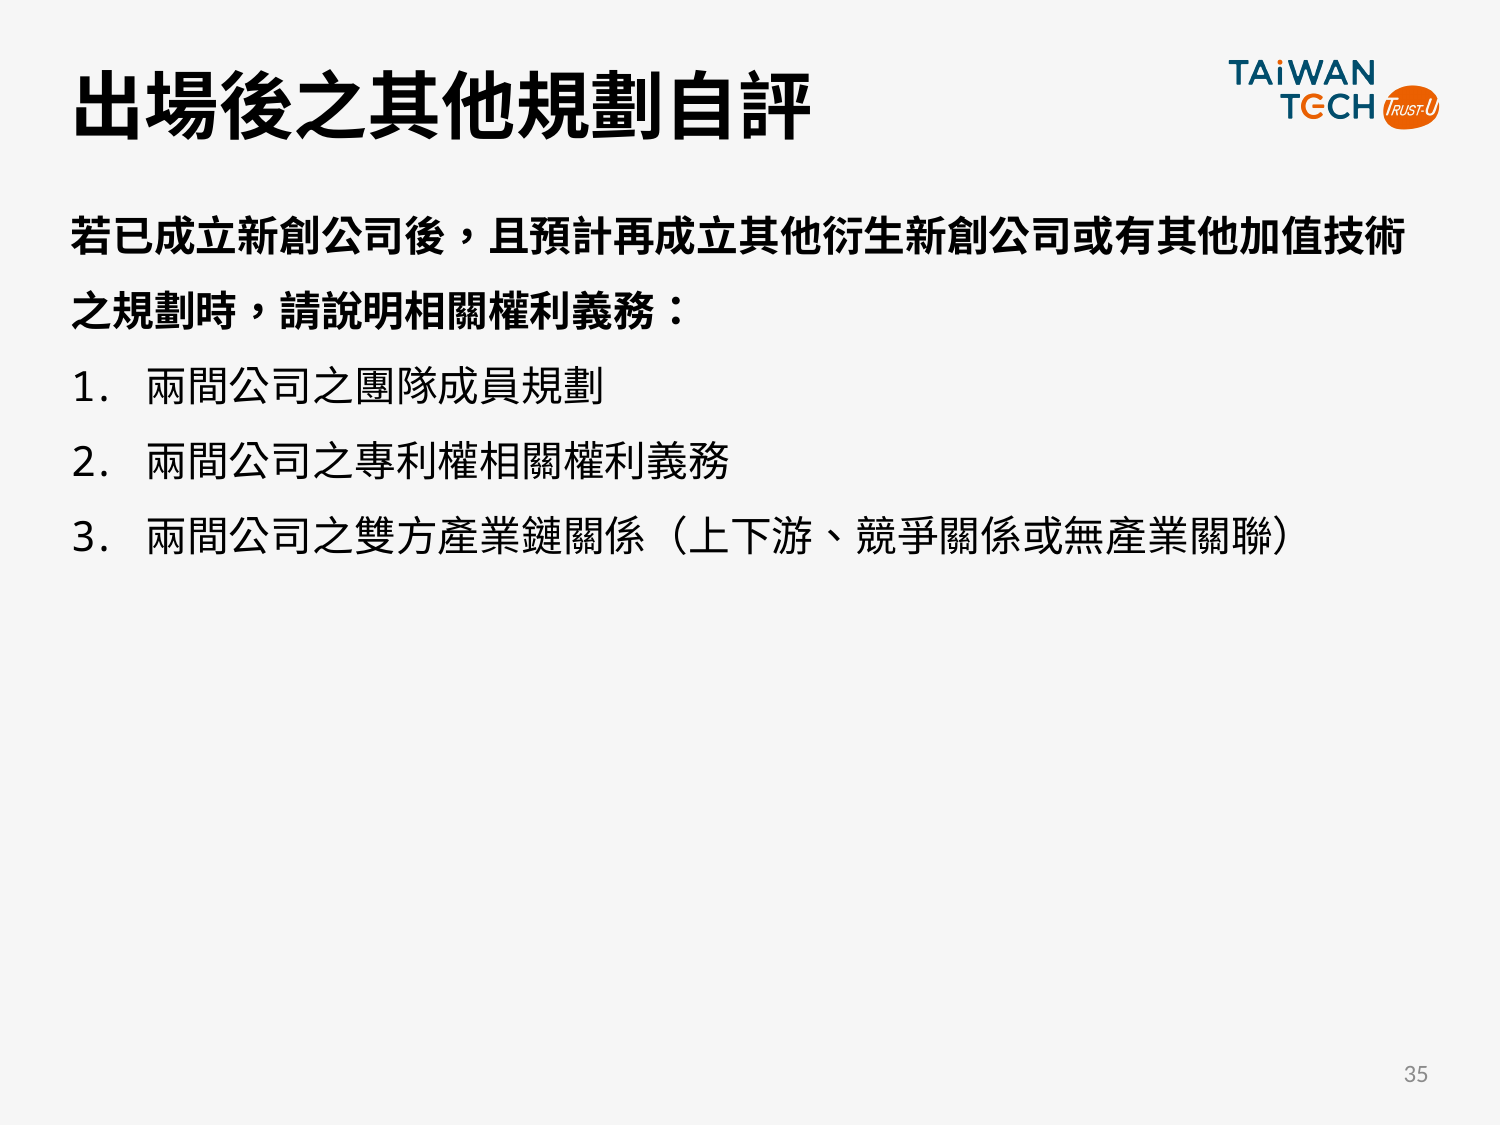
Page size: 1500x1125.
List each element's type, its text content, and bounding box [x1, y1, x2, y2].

slide_number <編號> [1106, 1042, 1445, 1103]
title 出場後之其他規劃自評 [55, 33, 1444, 156]
text_box 若已成立新創公司後，且預計再成立其他衍生新創公司或有其他加值技術之規劃時，請說明相關權利義務： 兩間公司之團隊成員規劃 兩間公司之專利權相關權利義務 兩間公司之雙方產業鏈關係（上下游、競爭關係或無產業關聯） [55, 176, 1444, 567]
